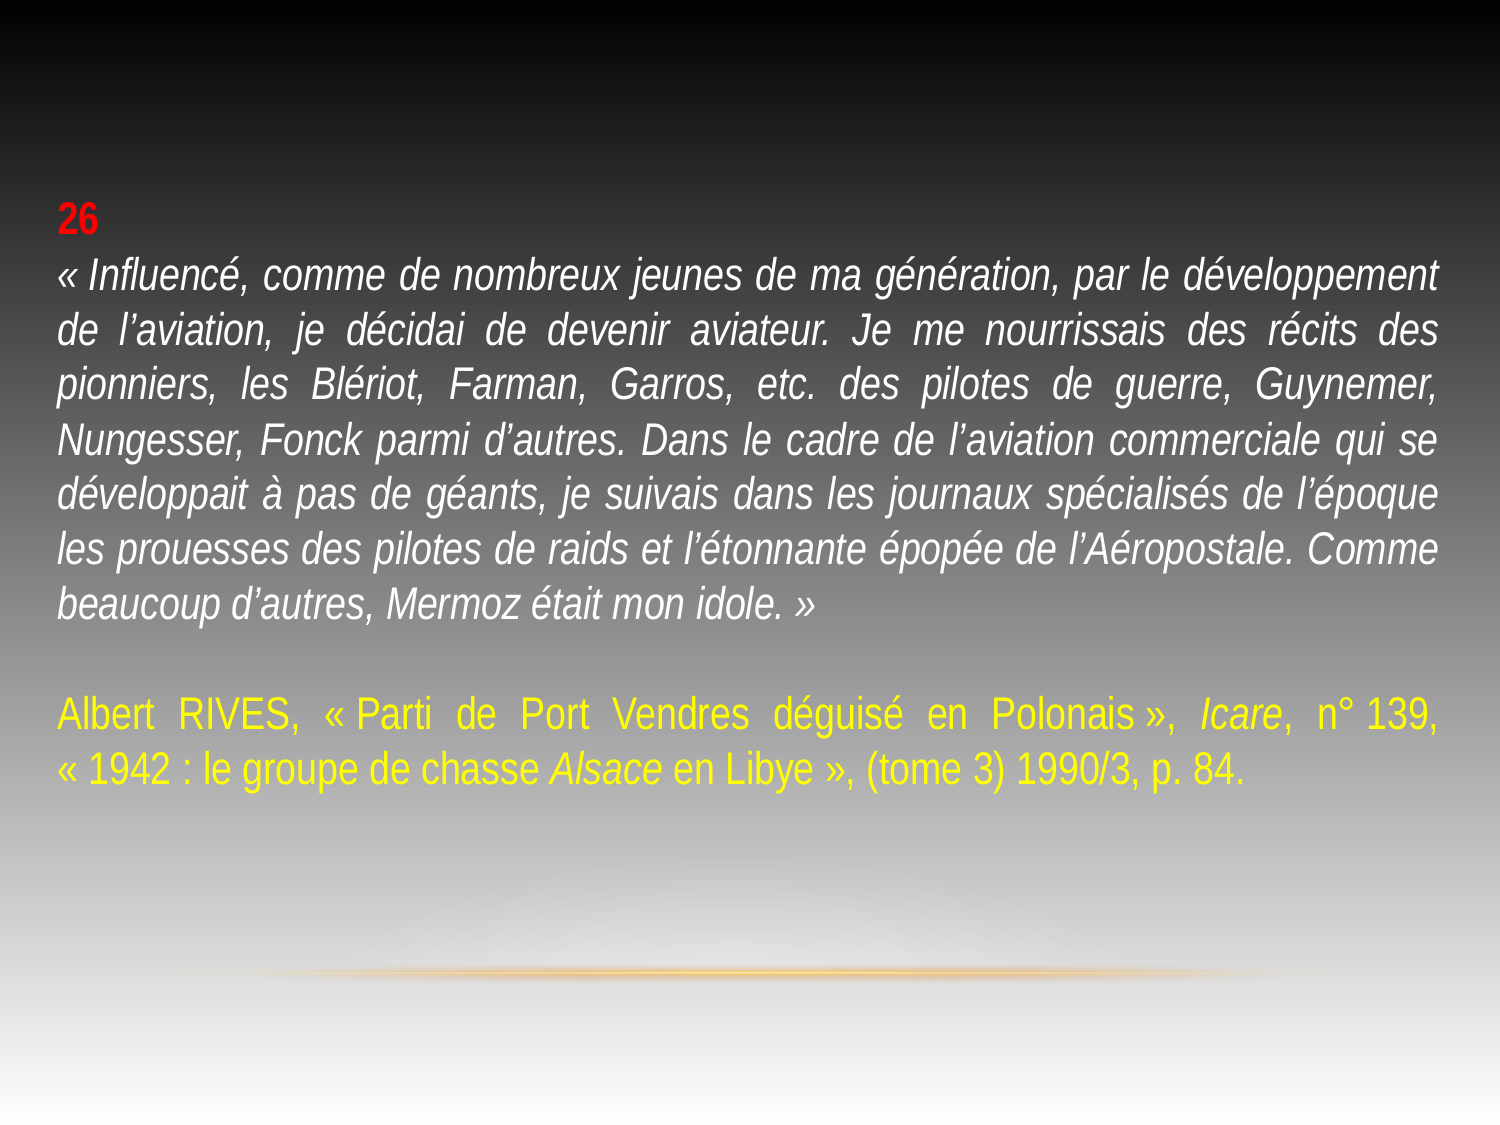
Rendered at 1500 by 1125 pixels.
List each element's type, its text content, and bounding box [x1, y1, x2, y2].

text_box 26 « Influencé, comme de nombreux jeunes de ma génération, par le développement de l’aviation, je décidai de devenir aviateur. Je me nourrissais des récits des pionniers, les Blériot, Farman, Garros, etc. des pilotes de guerre, Guynemer, Nungesser, Fonck parmi d’autres. Dans le cadre de l’aviation commerciale qui se développait à pas de géants, je suivais dans les journaux spécialisés de l’époque les prouesses des pilotes de raids et l’étonnante épopée de l’Aéropostale. Comme beaucoup d’autres, Mermoz était mon idole. » Albert RIVES, « Parti de Port Vendres déguisé en Polonais », Icare, n° 139, « 1942 : le groupe de chasse Alsace en Libye », (tome 3) 1990/3, p. 84. [42, 181, 1455, 802]
picture [0, 0, 1500, 1125]
